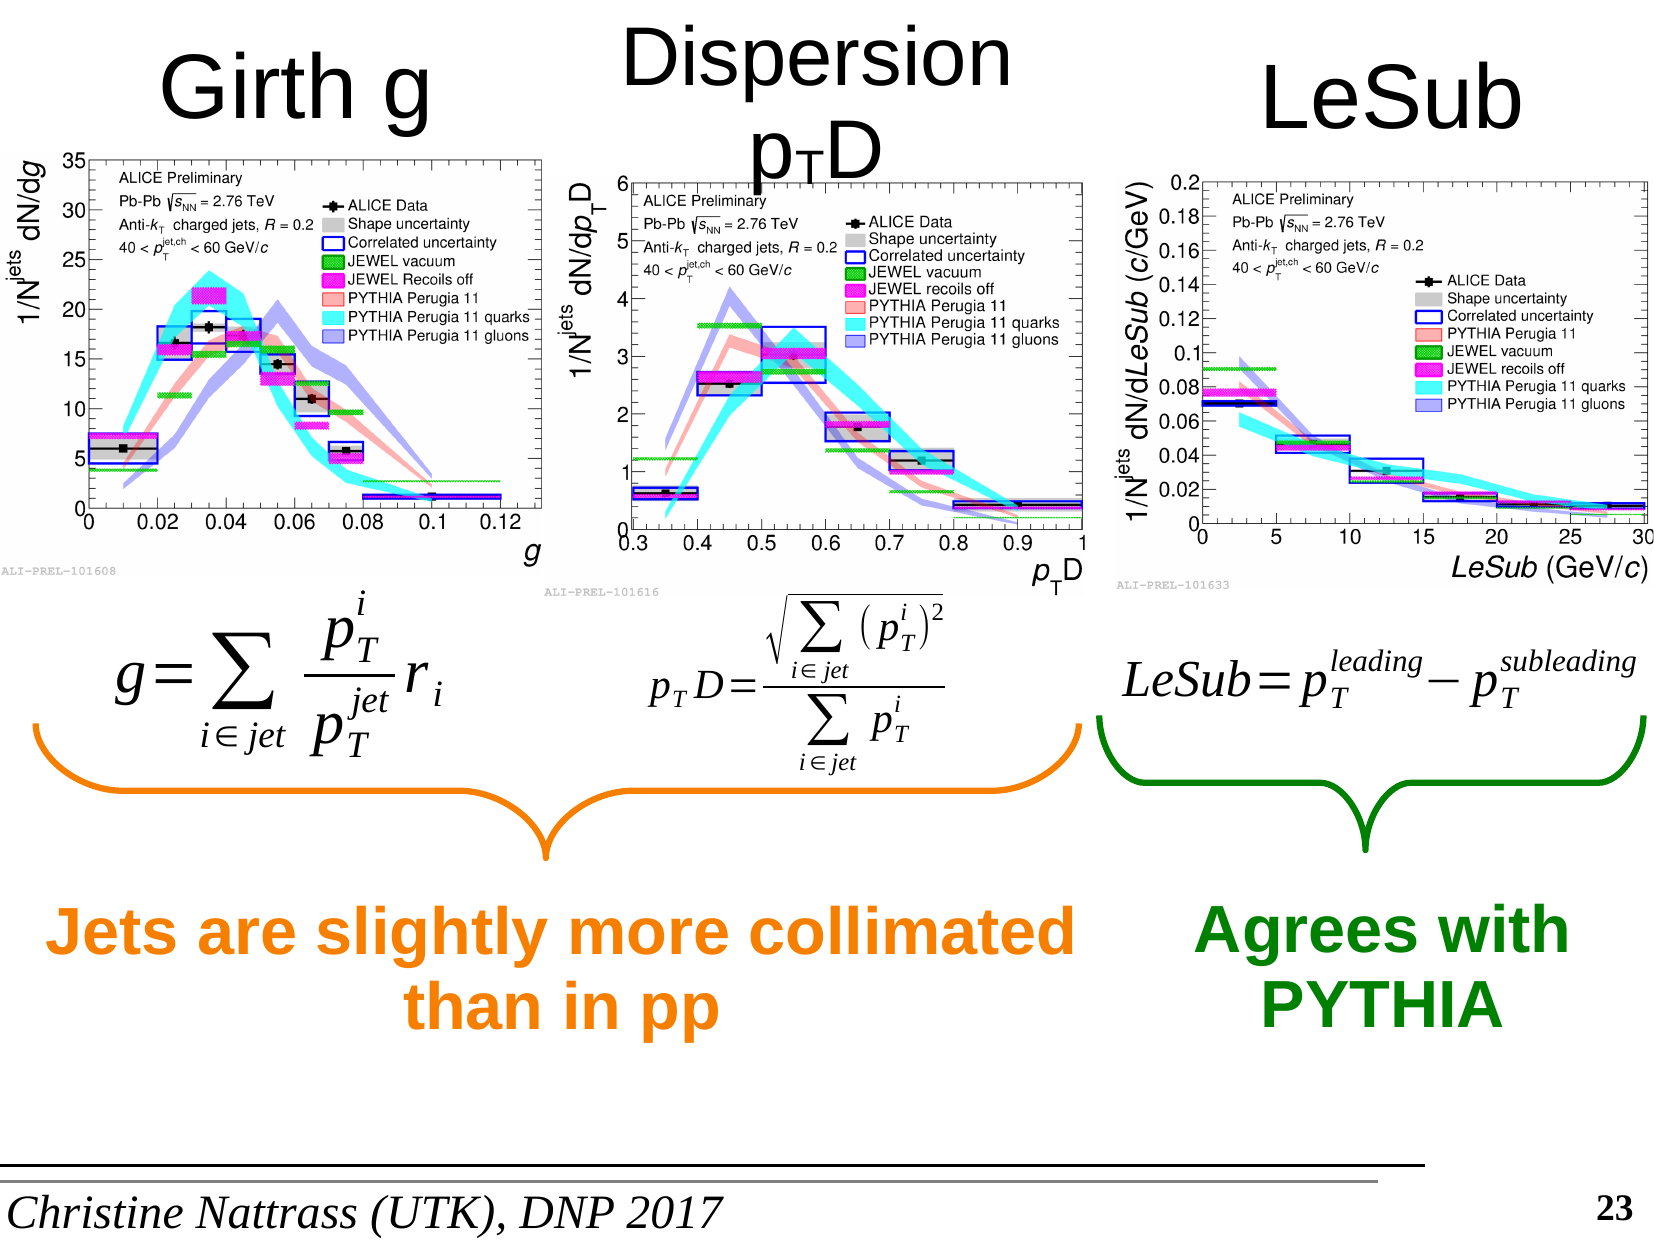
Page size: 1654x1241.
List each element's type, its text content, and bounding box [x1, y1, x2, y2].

text_box Agrees with PYTHIA [1164, 892, 1602, 1072]
title LeSub [1213, 31, 1571, 163]
chart [105, 583, 450, 767]
chart [639, 592, 954, 776]
title Girth g [82, 13, 511, 152]
picture [1, 152, 542, 575]
title Dispersion pTD [542, 0, 1092, 211]
text_box Jets are slightly more collimated than in pp [25, 894, 1100, 1052]
chart [1112, 642, 1644, 716]
picture [1114, 174, 1654, 589]
picture [544, 211, 1085, 596]
